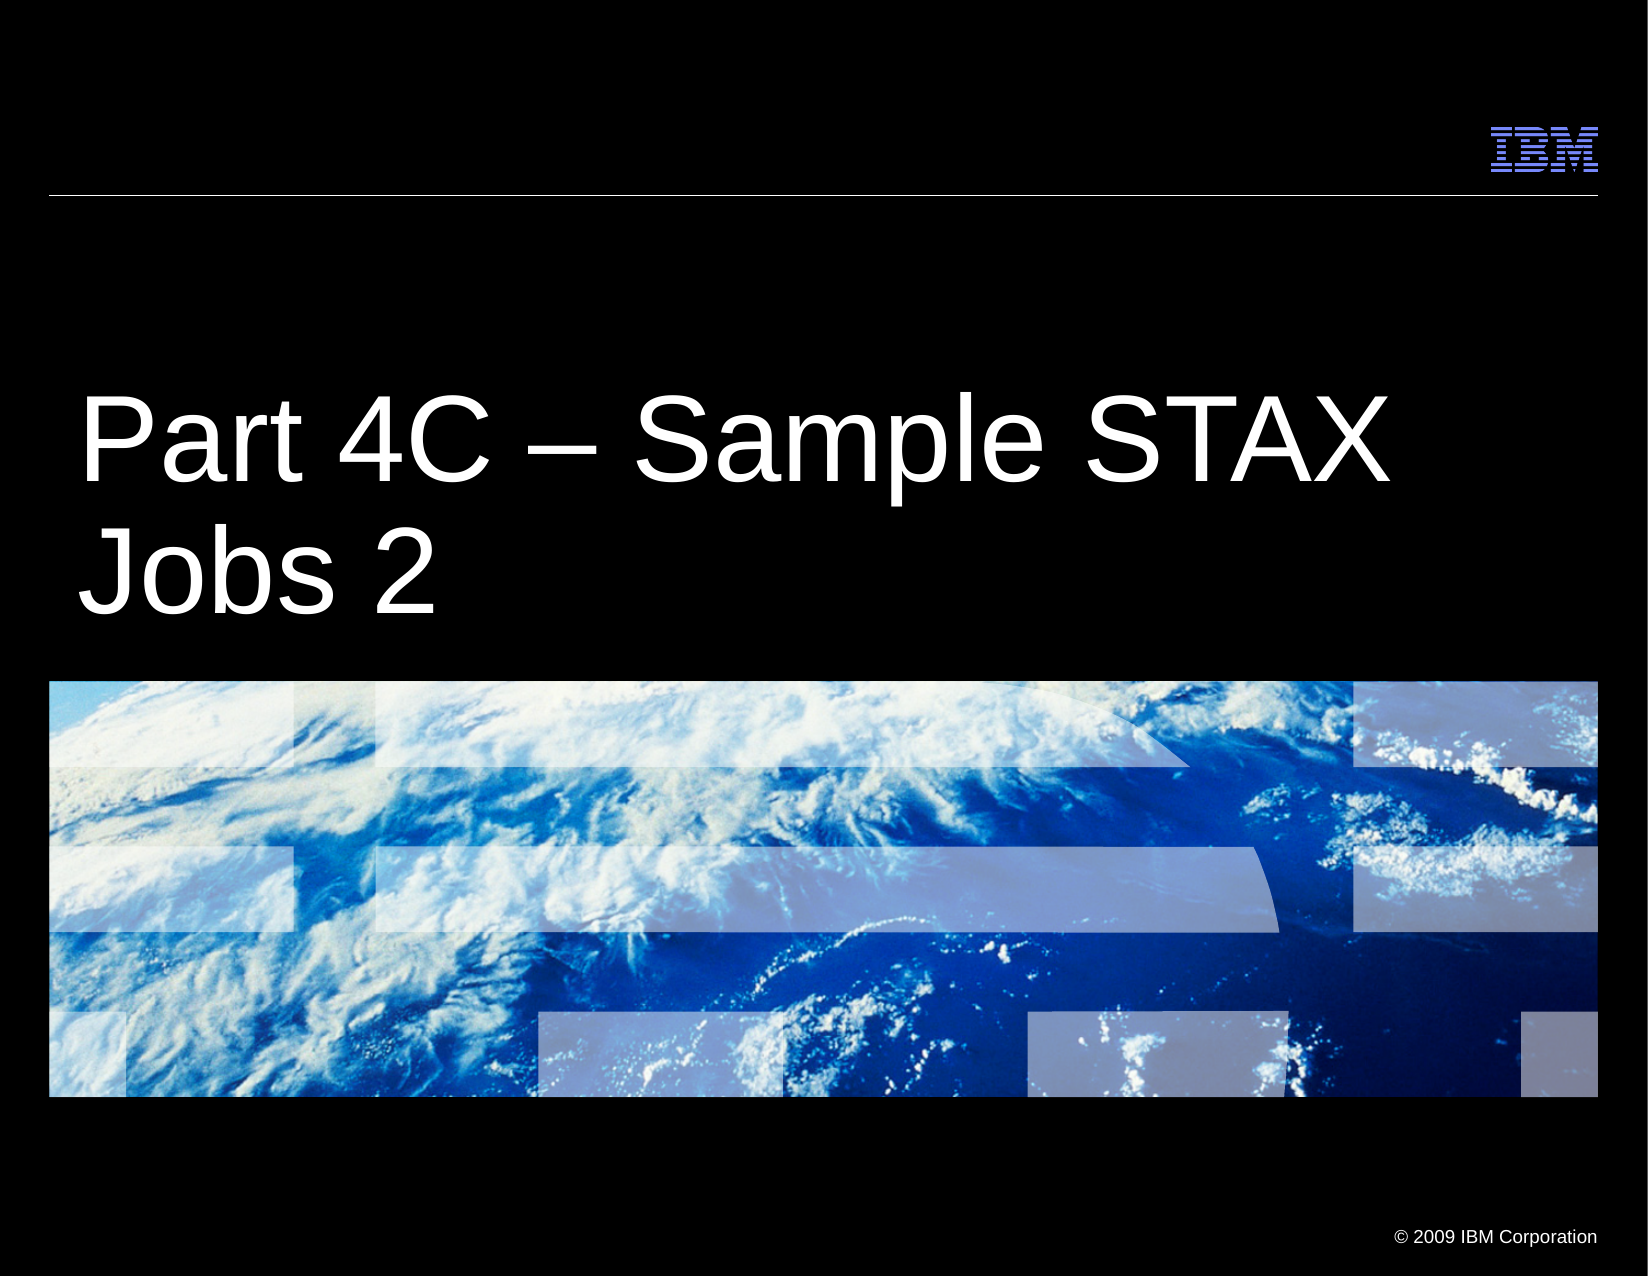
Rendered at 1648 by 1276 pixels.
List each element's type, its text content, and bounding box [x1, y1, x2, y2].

title Part 4C – Sample STAX Jobs 2 [61, 366, 1565, 649]
picture [49, 681, 1598, 1097]
picture [1491, 127, 1598, 172]
